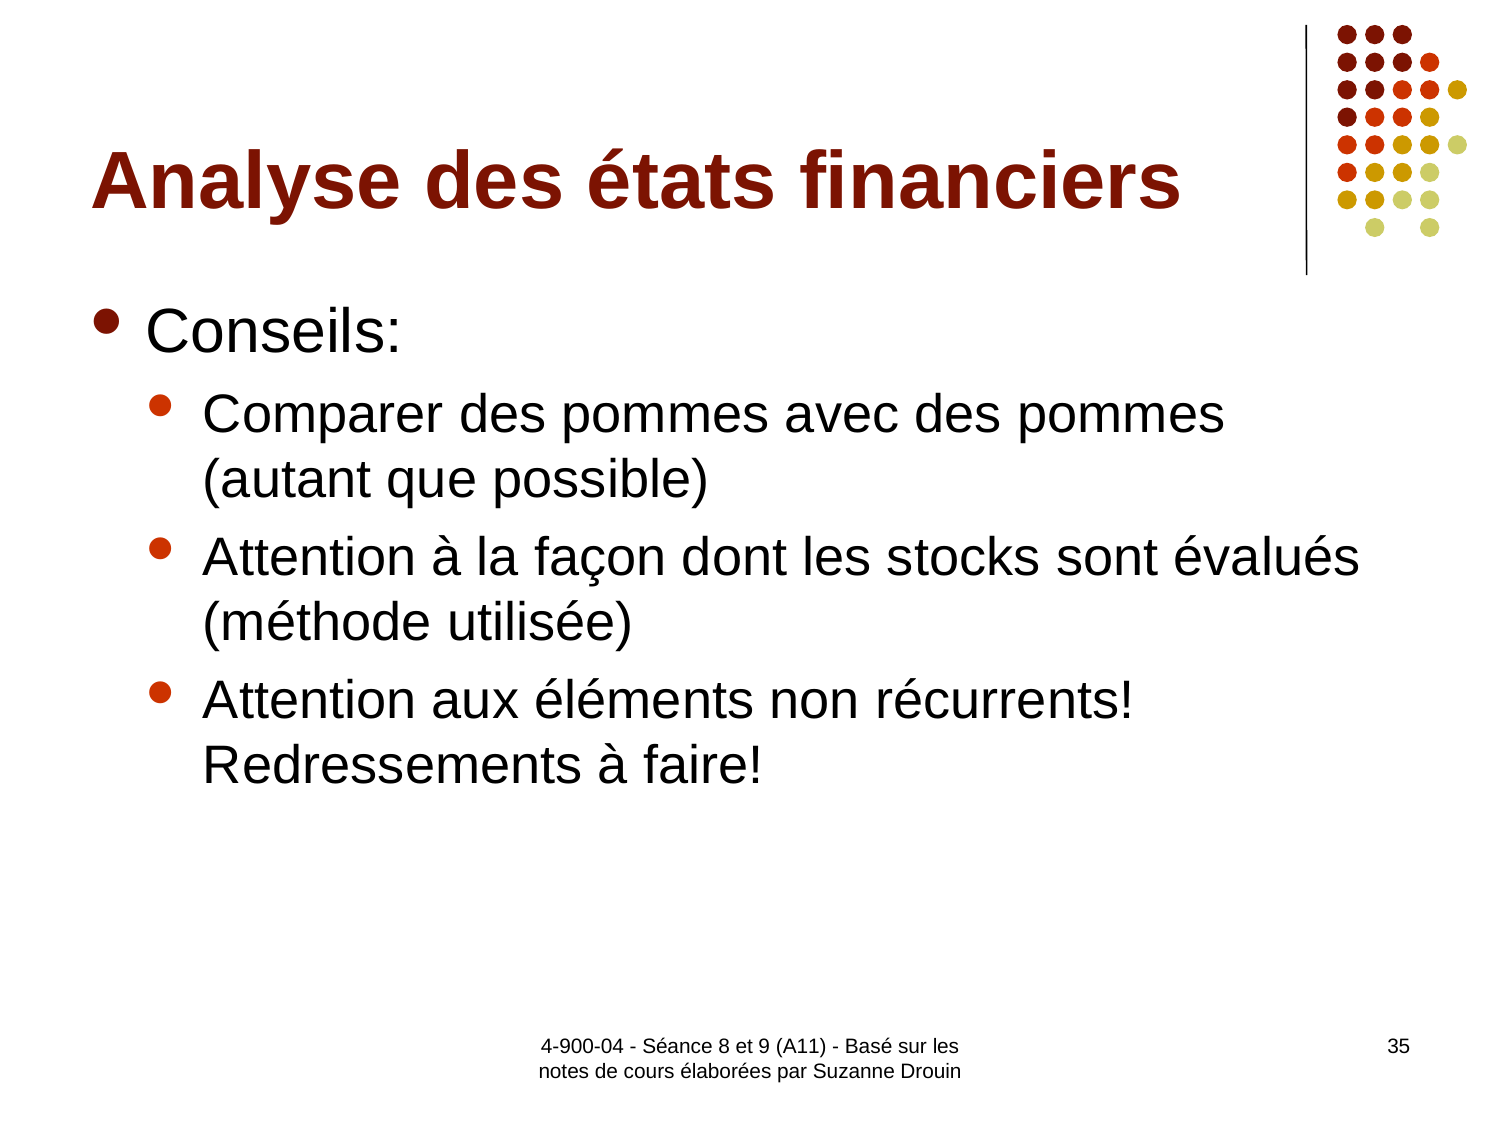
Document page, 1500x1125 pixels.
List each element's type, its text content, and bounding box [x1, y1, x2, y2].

text_box Analyse des états financiers [74, 20, 1313, 233]
text_box 8 [1074, 1025, 1426, 1101]
text_box Conseils: Comparer des pommes avec des pommes (autant que possible) Attention à la façon dont les stocks sont évalués (méthode utilisée) Attention aux éléments non récurrents! Redressements à faire! [75, 282, 1426, 1006]
text_box 4-900-04 - Séance 8 et 9 (A11) - Basé sur les notes de cours élaborées par Suzanne Drouin [512, 1025, 988, 1101]
